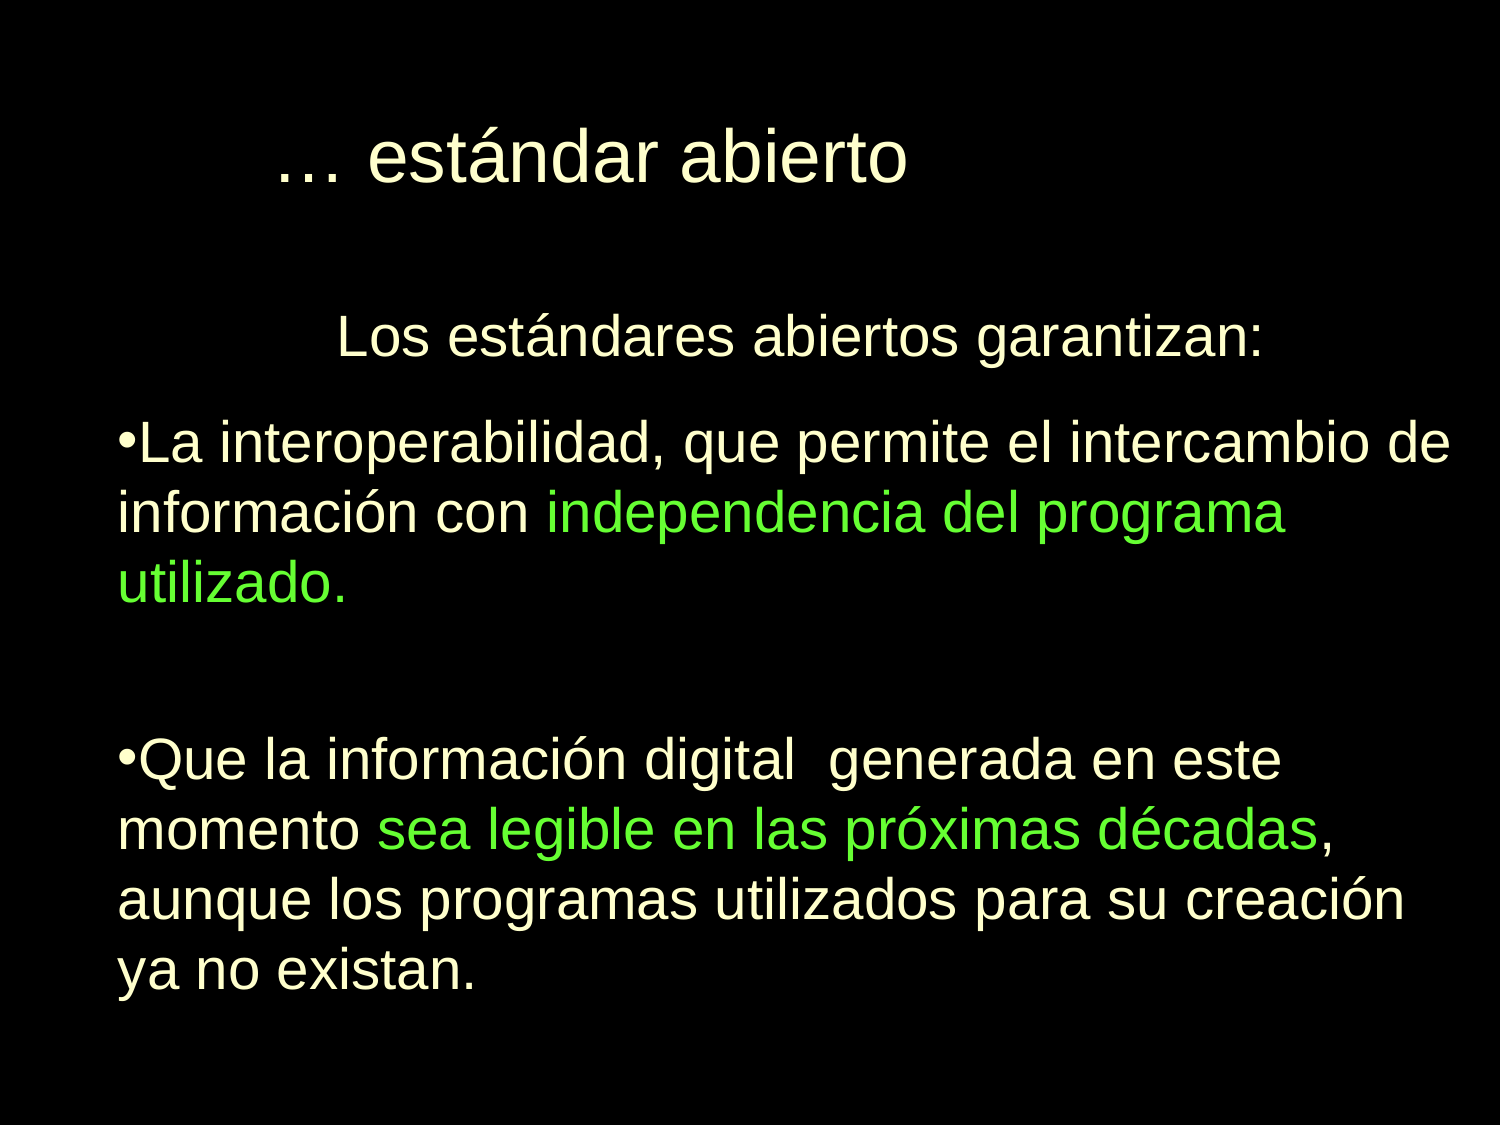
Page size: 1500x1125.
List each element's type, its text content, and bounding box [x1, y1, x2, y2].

text_box … estándar abierto [165, 99, 1016, 206]
text_box Los estándares abiertos garantizan: La interoperabilidad, que permite el intercambio de información con independencia del programa utilizado. Que la información digital generada en este momento sea legible en las próximas décadas, aunque los programas utilizados para su creación ya no existan. [103, 290, 1500, 1079]
